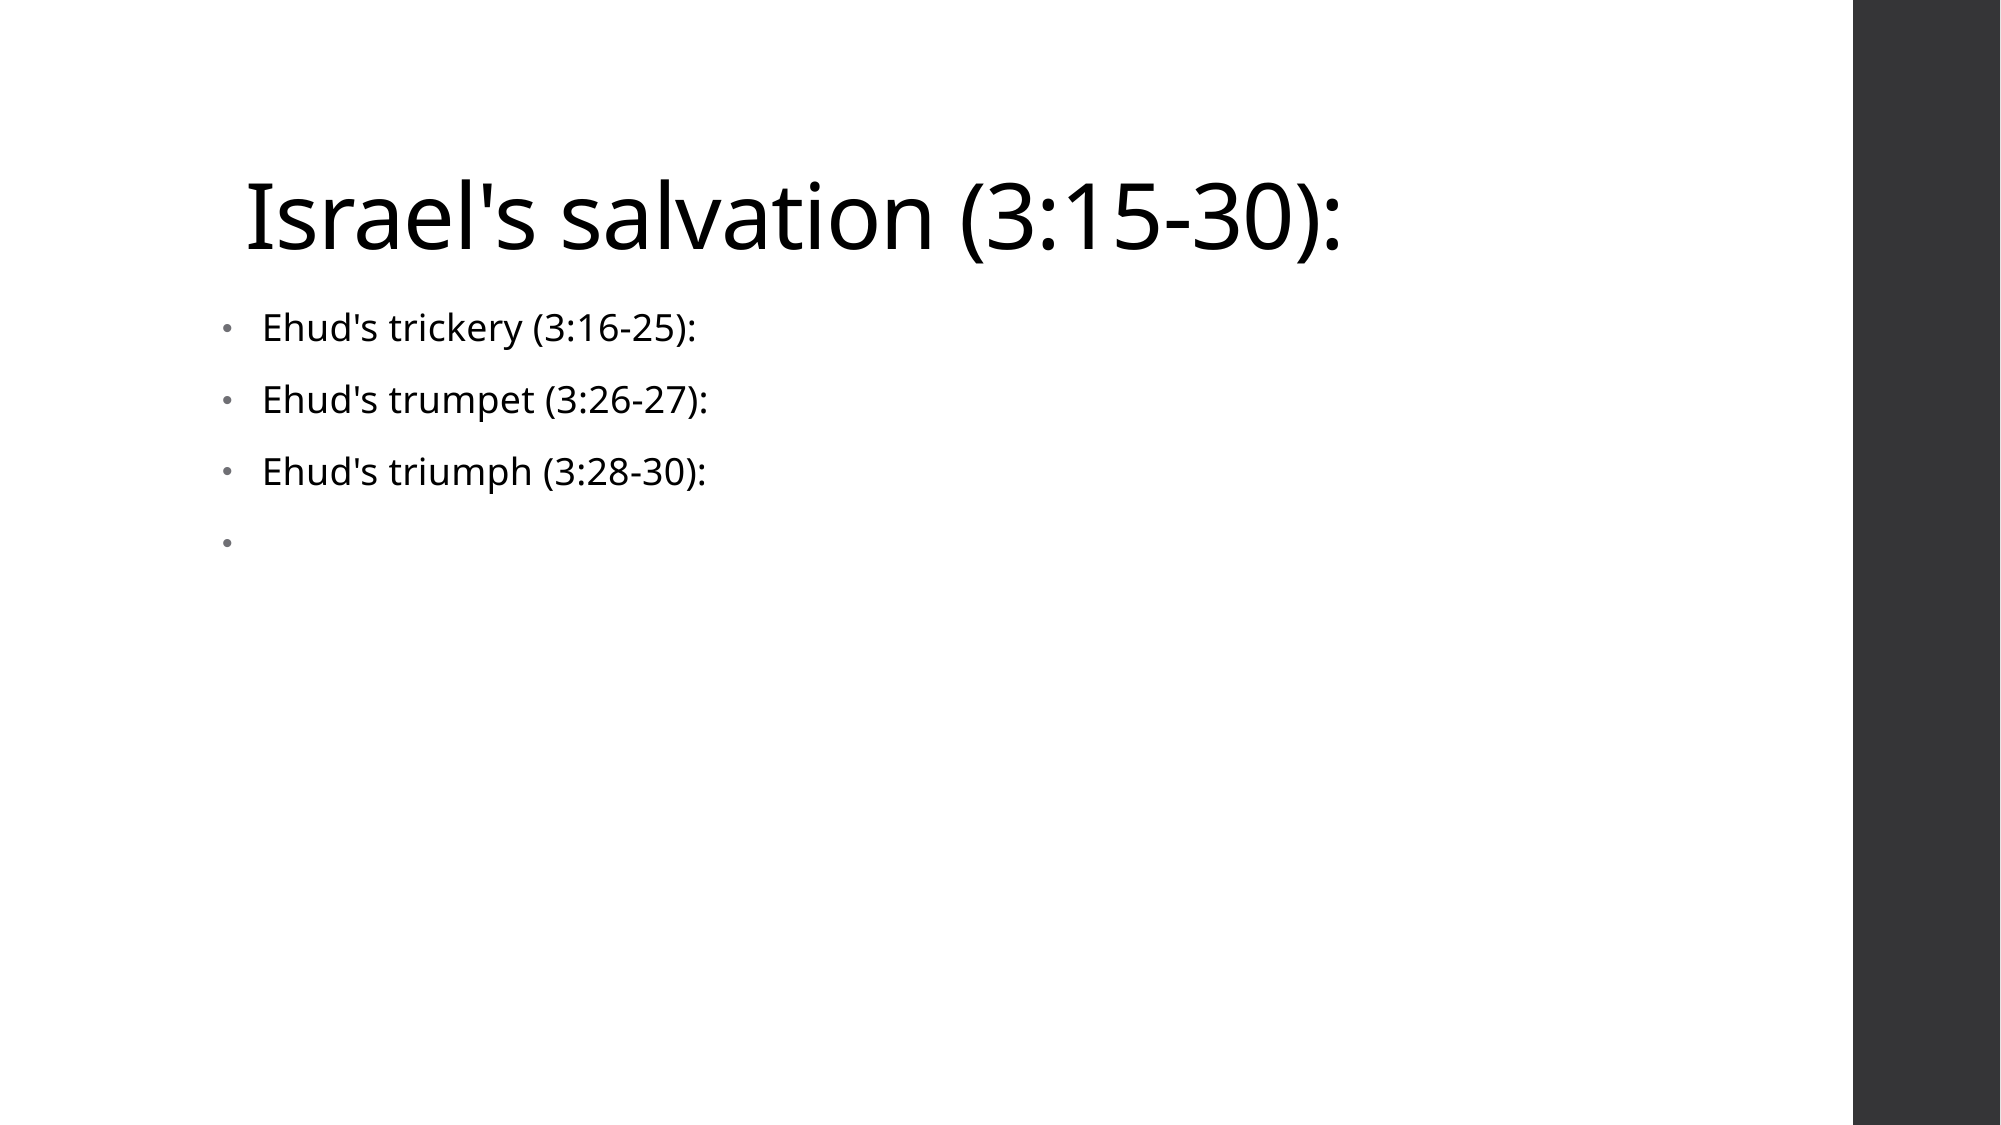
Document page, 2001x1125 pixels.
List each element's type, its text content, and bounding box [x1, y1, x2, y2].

list Ehud's trickery (3:16-25): Ehud's trumpet (3:26-27): Ehud's triumph (3:28-30): [206, 299, 1617, 1014]
title Israel's salvation (3:15-30): [206, 60, 1797, 278]
